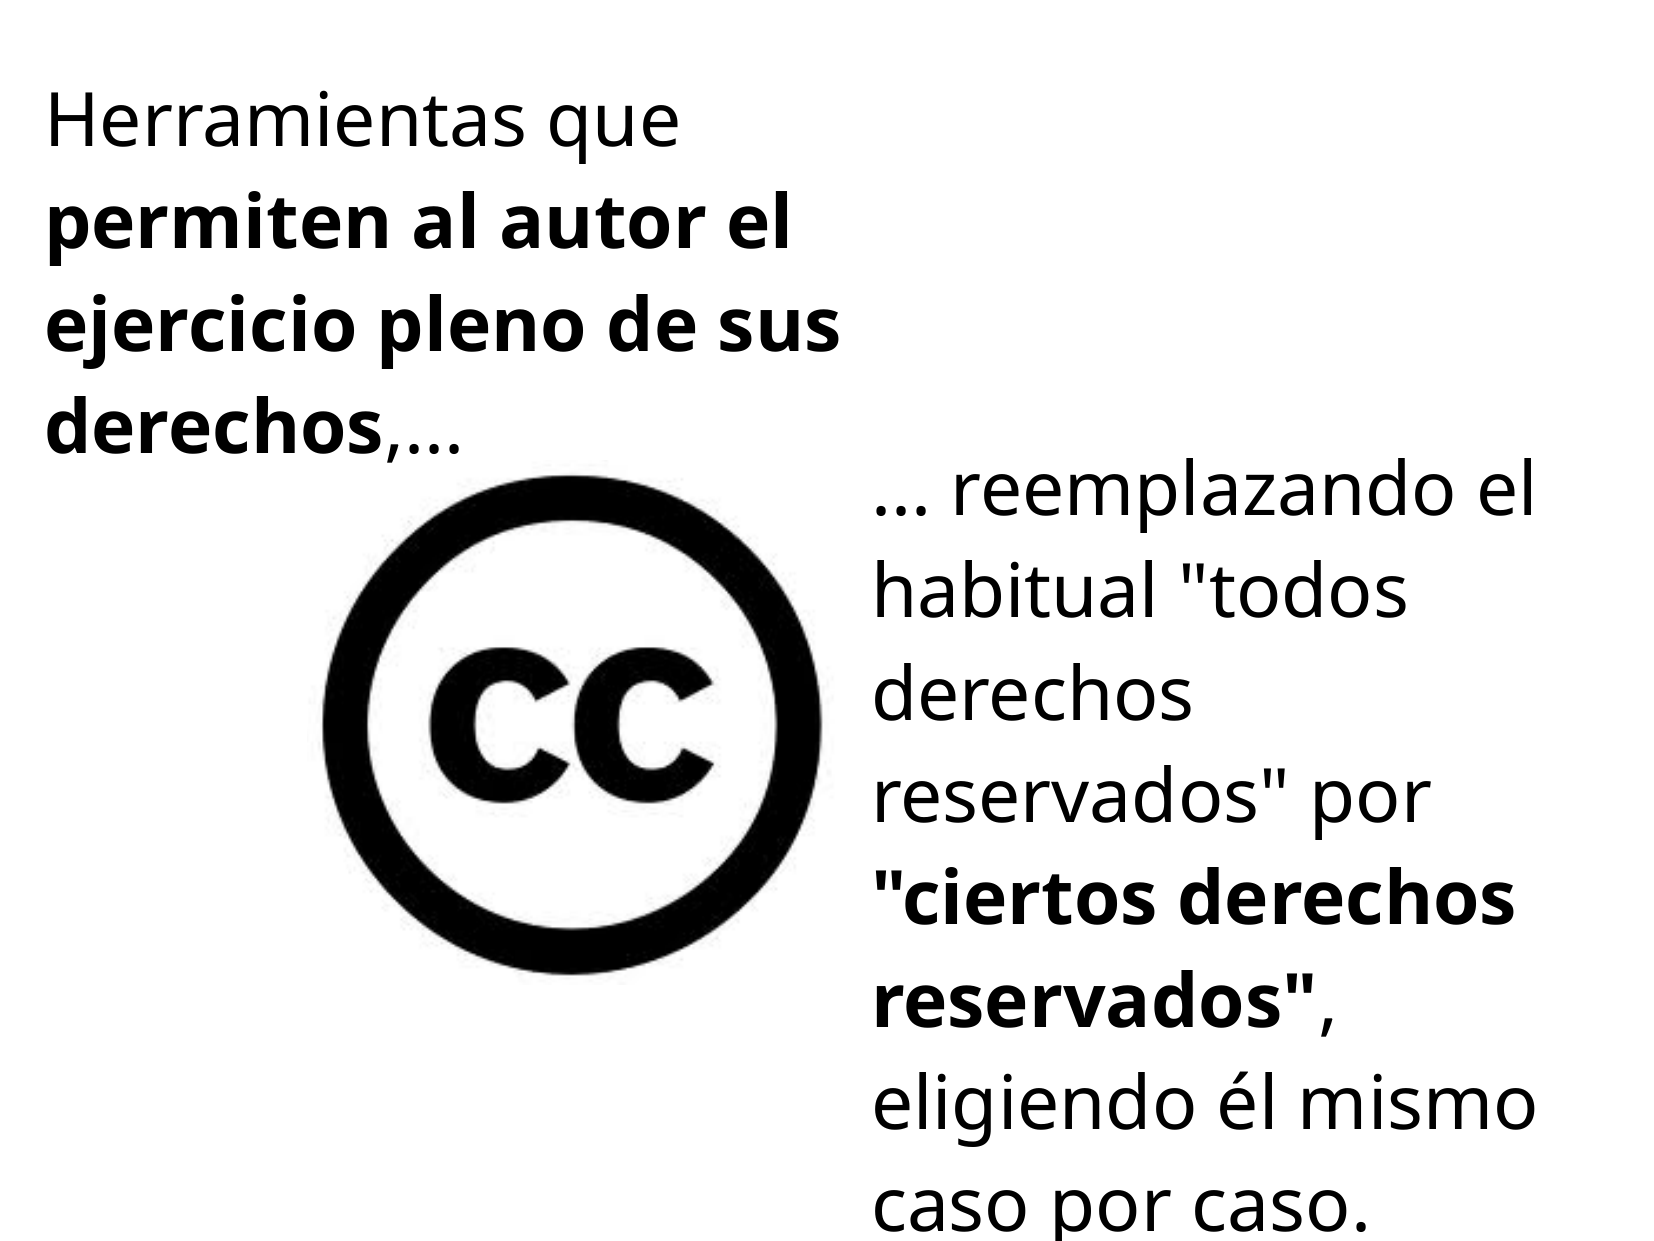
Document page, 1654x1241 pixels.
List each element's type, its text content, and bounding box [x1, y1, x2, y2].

text_box ... reemplazando el habitual "todos derechos reservados" por "ciertos derechos reservados", eligiendo él mismo caso por caso. [856, 427, 1644, 1142]
picture [307, 460, 839, 986]
text_box Herramientas que permiten al autor el ejercicio pleno de sus derechos,... [29, 59, 875, 424]
